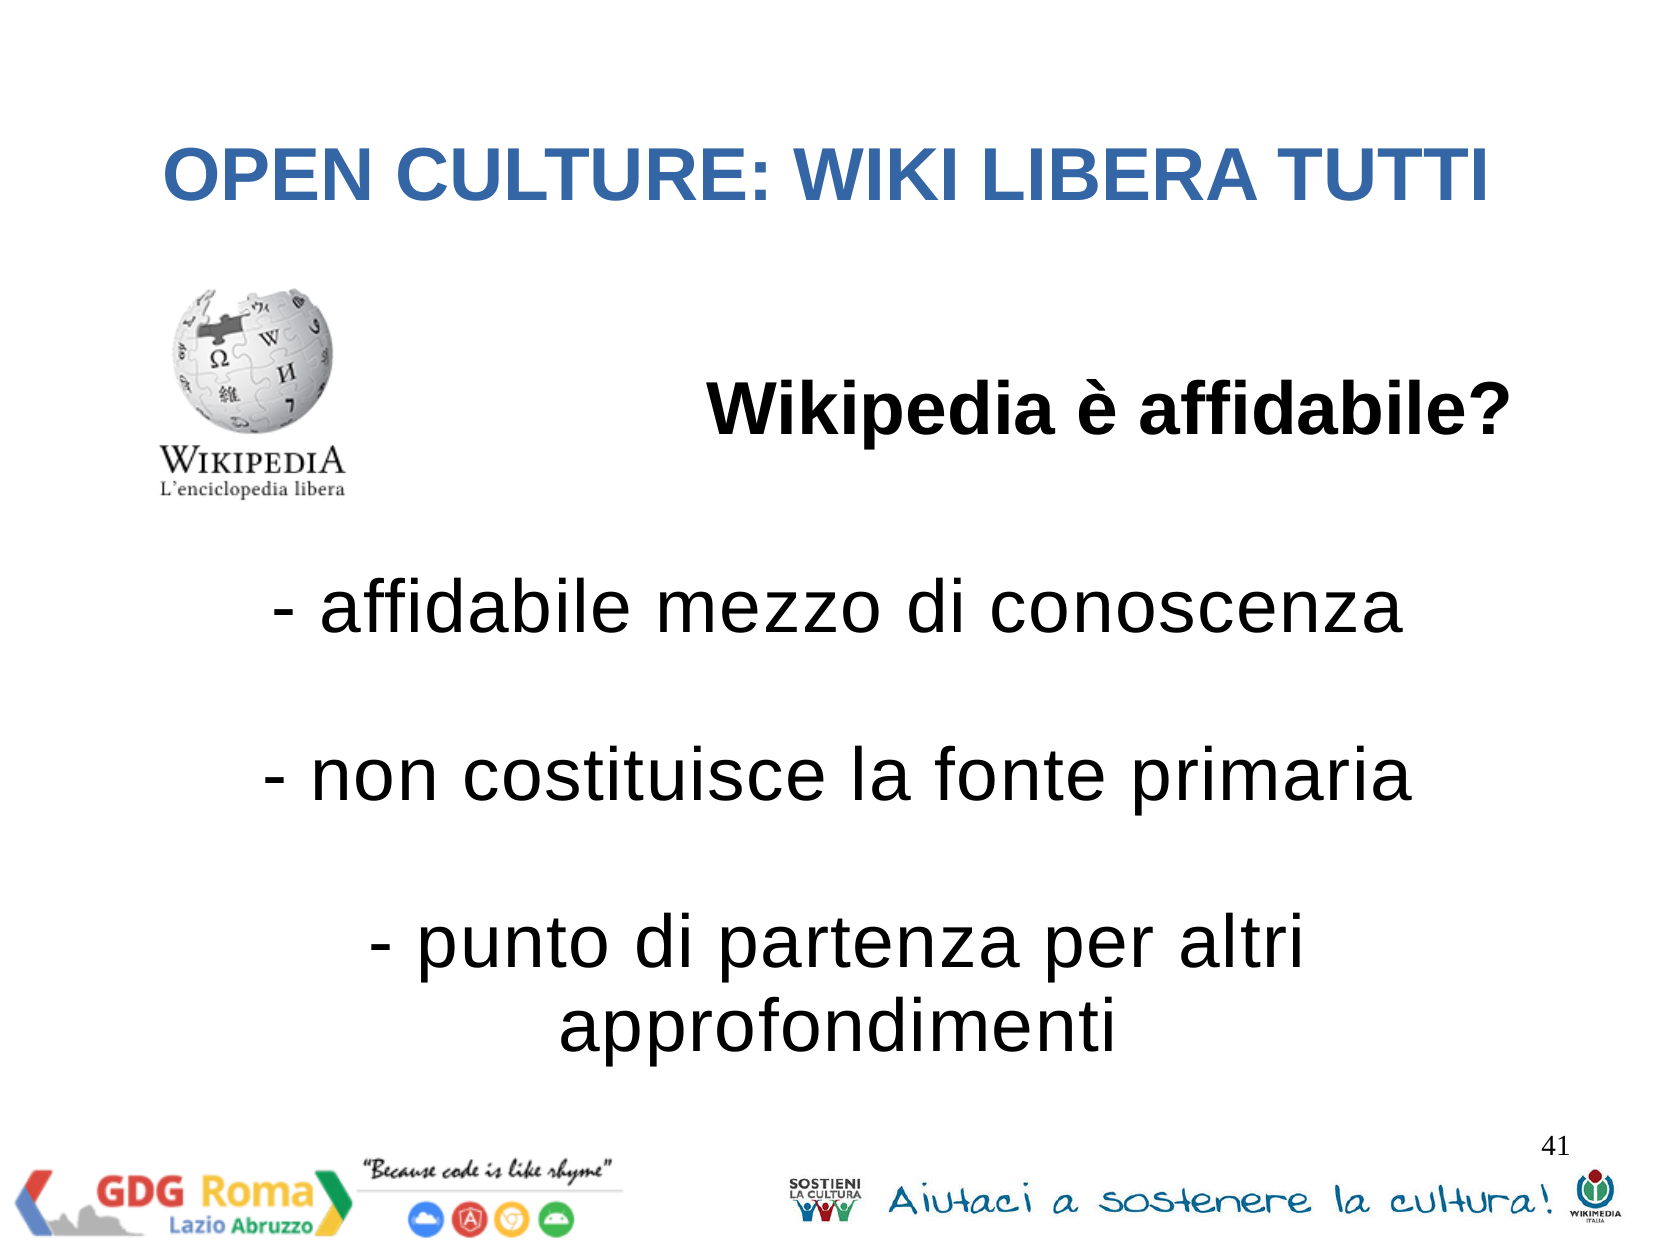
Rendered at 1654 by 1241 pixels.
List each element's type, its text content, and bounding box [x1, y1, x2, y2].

picture [772, 1163, 1648, 1233]
text_box Wikipedia è affidabile? [655, 366, 1565, 451]
picture [147, 265, 359, 508]
title OPEN CULTURE: WIKI LIBERA TUTTI [11, 17, 1642, 249]
text_box - affidabile mezzo di conoscenza - non costituisce la fonte primaria - punto di partenza per altri approfondimenti [82, 564, 1595, 1068]
picture [11, 1155, 626, 1241]
subtitle [673, 354, 1654, 508]
